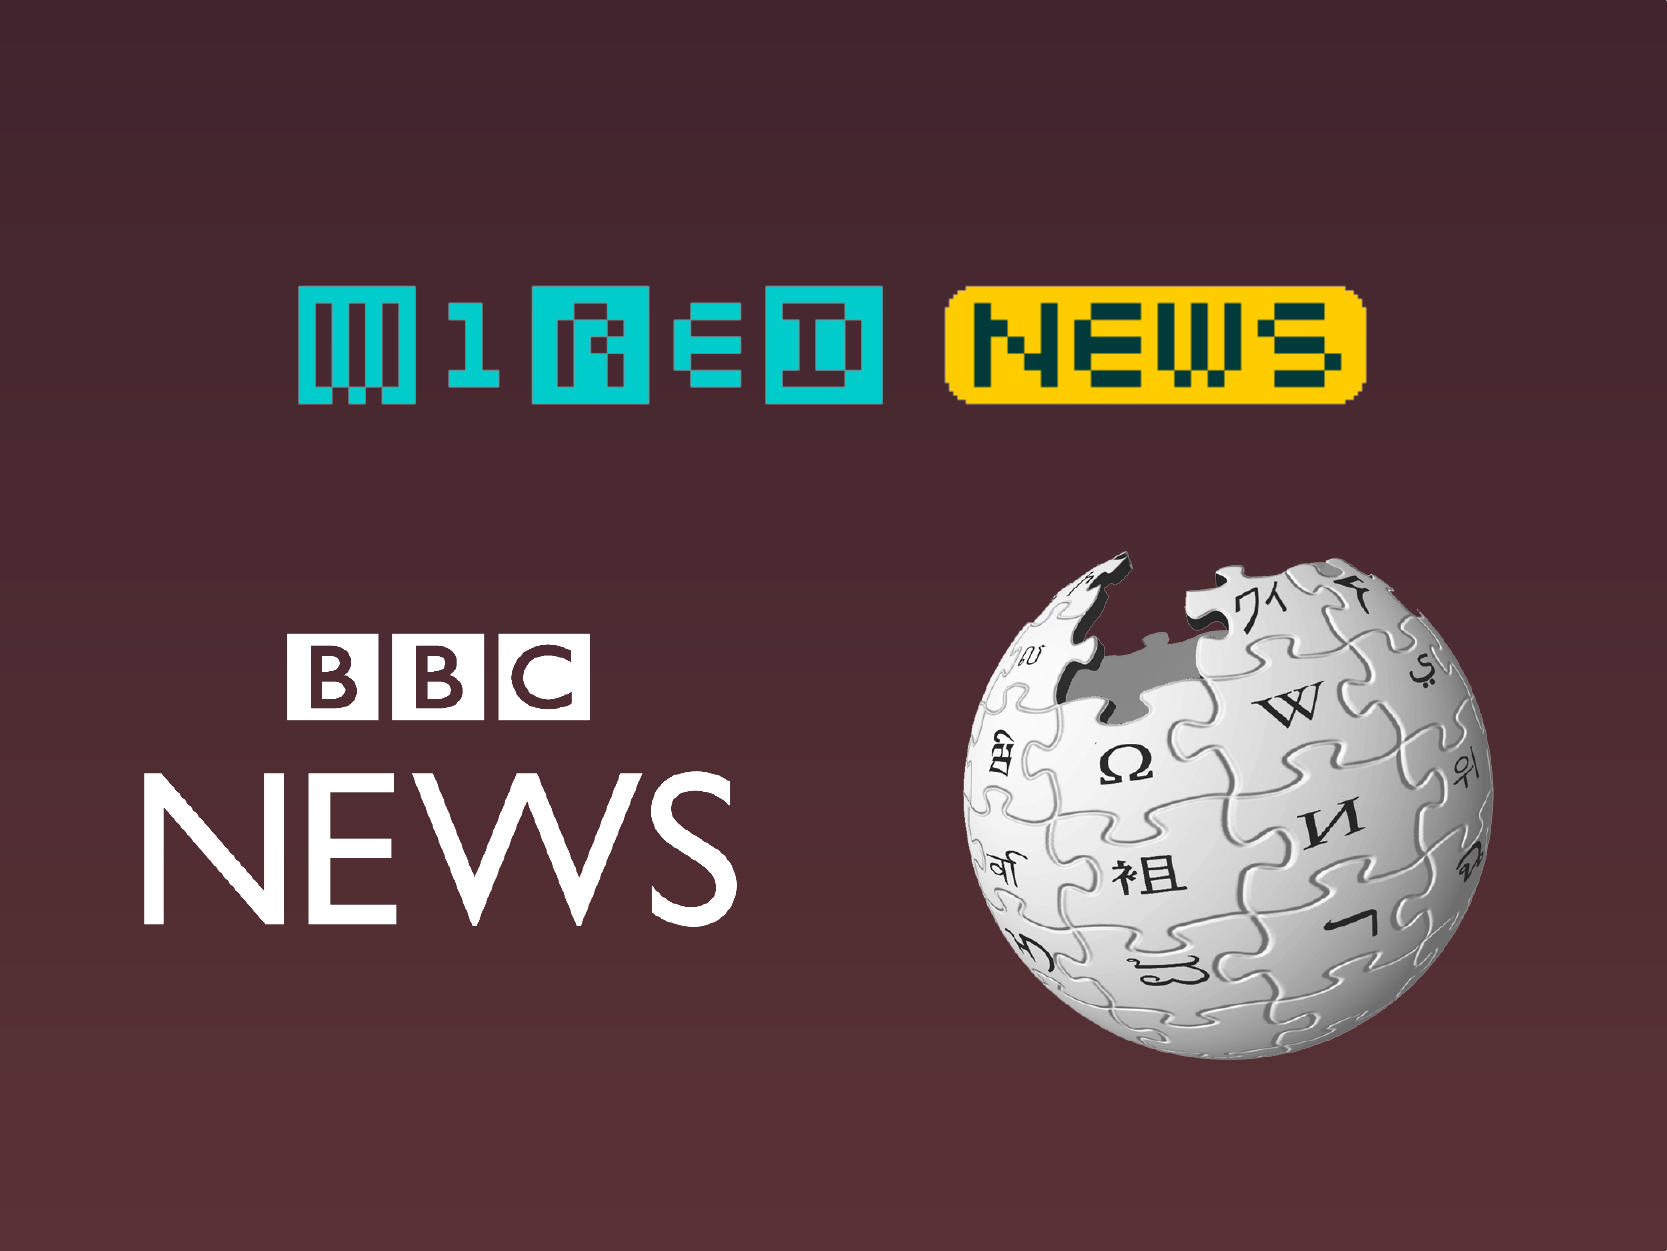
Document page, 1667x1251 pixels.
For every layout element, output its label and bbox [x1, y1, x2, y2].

picture [268, 249, 1398, 436]
picture [121, 614, 757, 953]
picture [908, 485, 1546, 1123]
